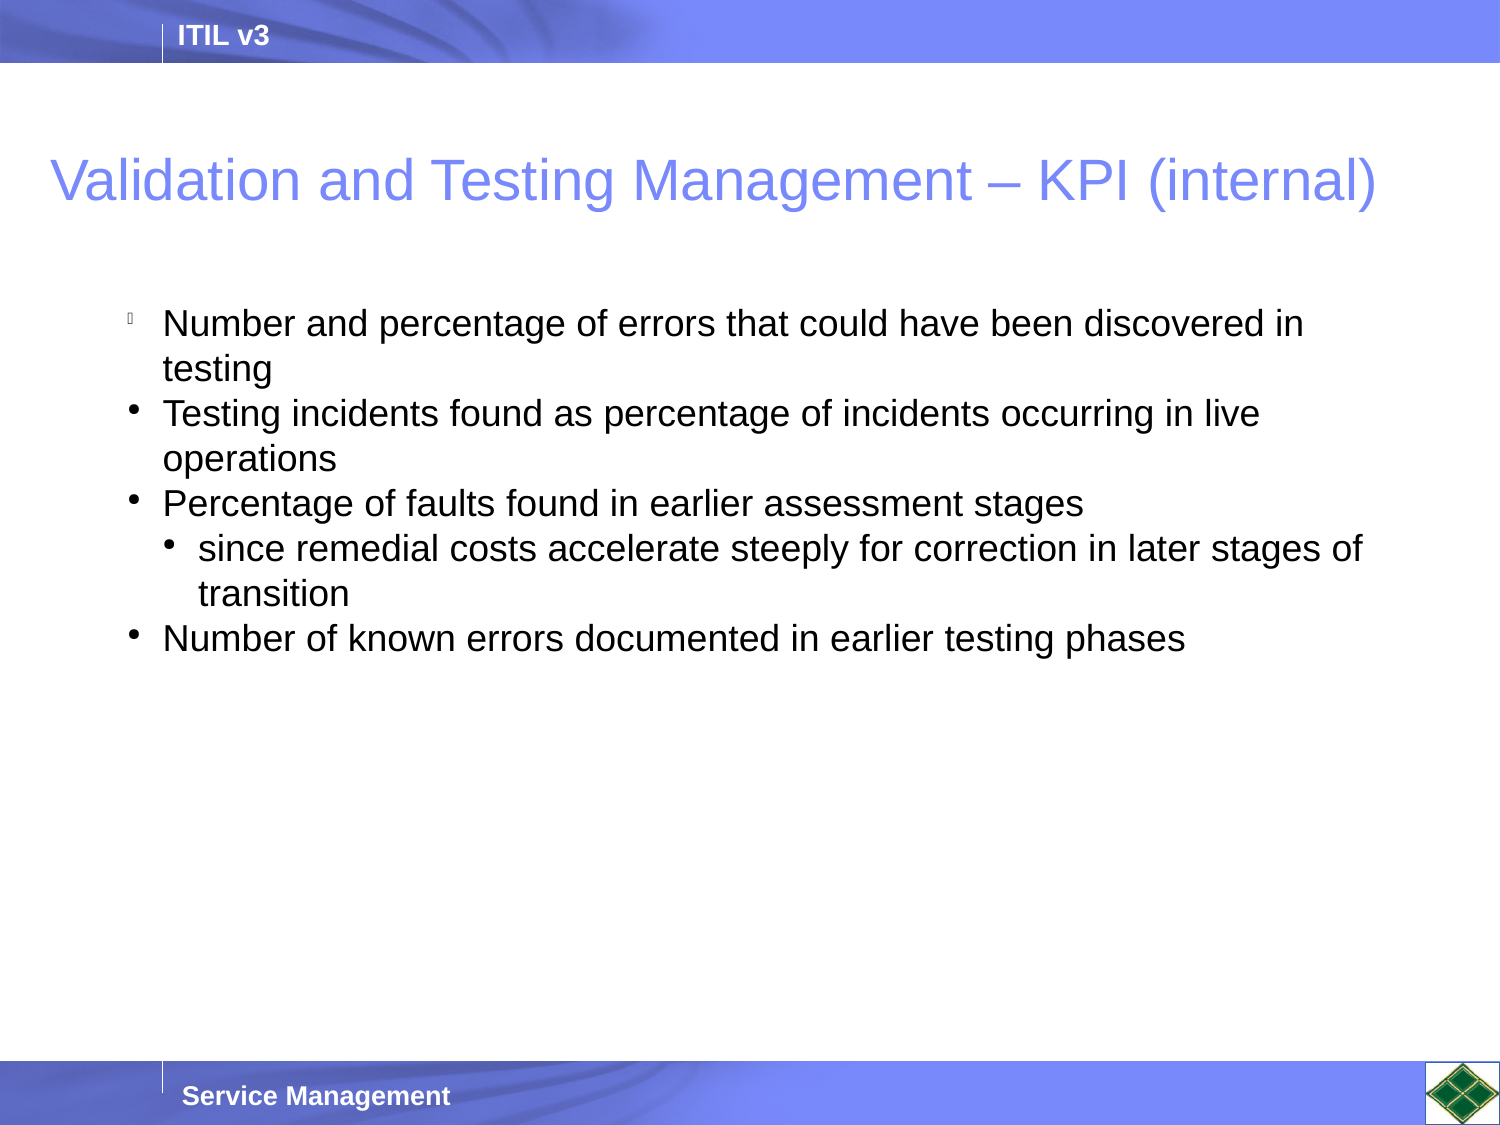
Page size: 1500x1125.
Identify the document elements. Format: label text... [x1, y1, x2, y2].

picture [0, 0, 1500, 63]
text_box Validation and Testing Management – KPI (internal) [35, 121, 1443, 221]
picture [1426, 1063, 1499, 1124]
text_box Number and percentage of errors that could have been discovered in testing Testing incidents found as percentage of incidents occurring in live operations Percentage of faults found in earlier assessment stages since remedial costs accelerate steeply for correction in later stages of transition Number of known errors documented in earlier testing phases [112, 291, 1388, 932]
picture [0, 1061, 1500, 1125]
